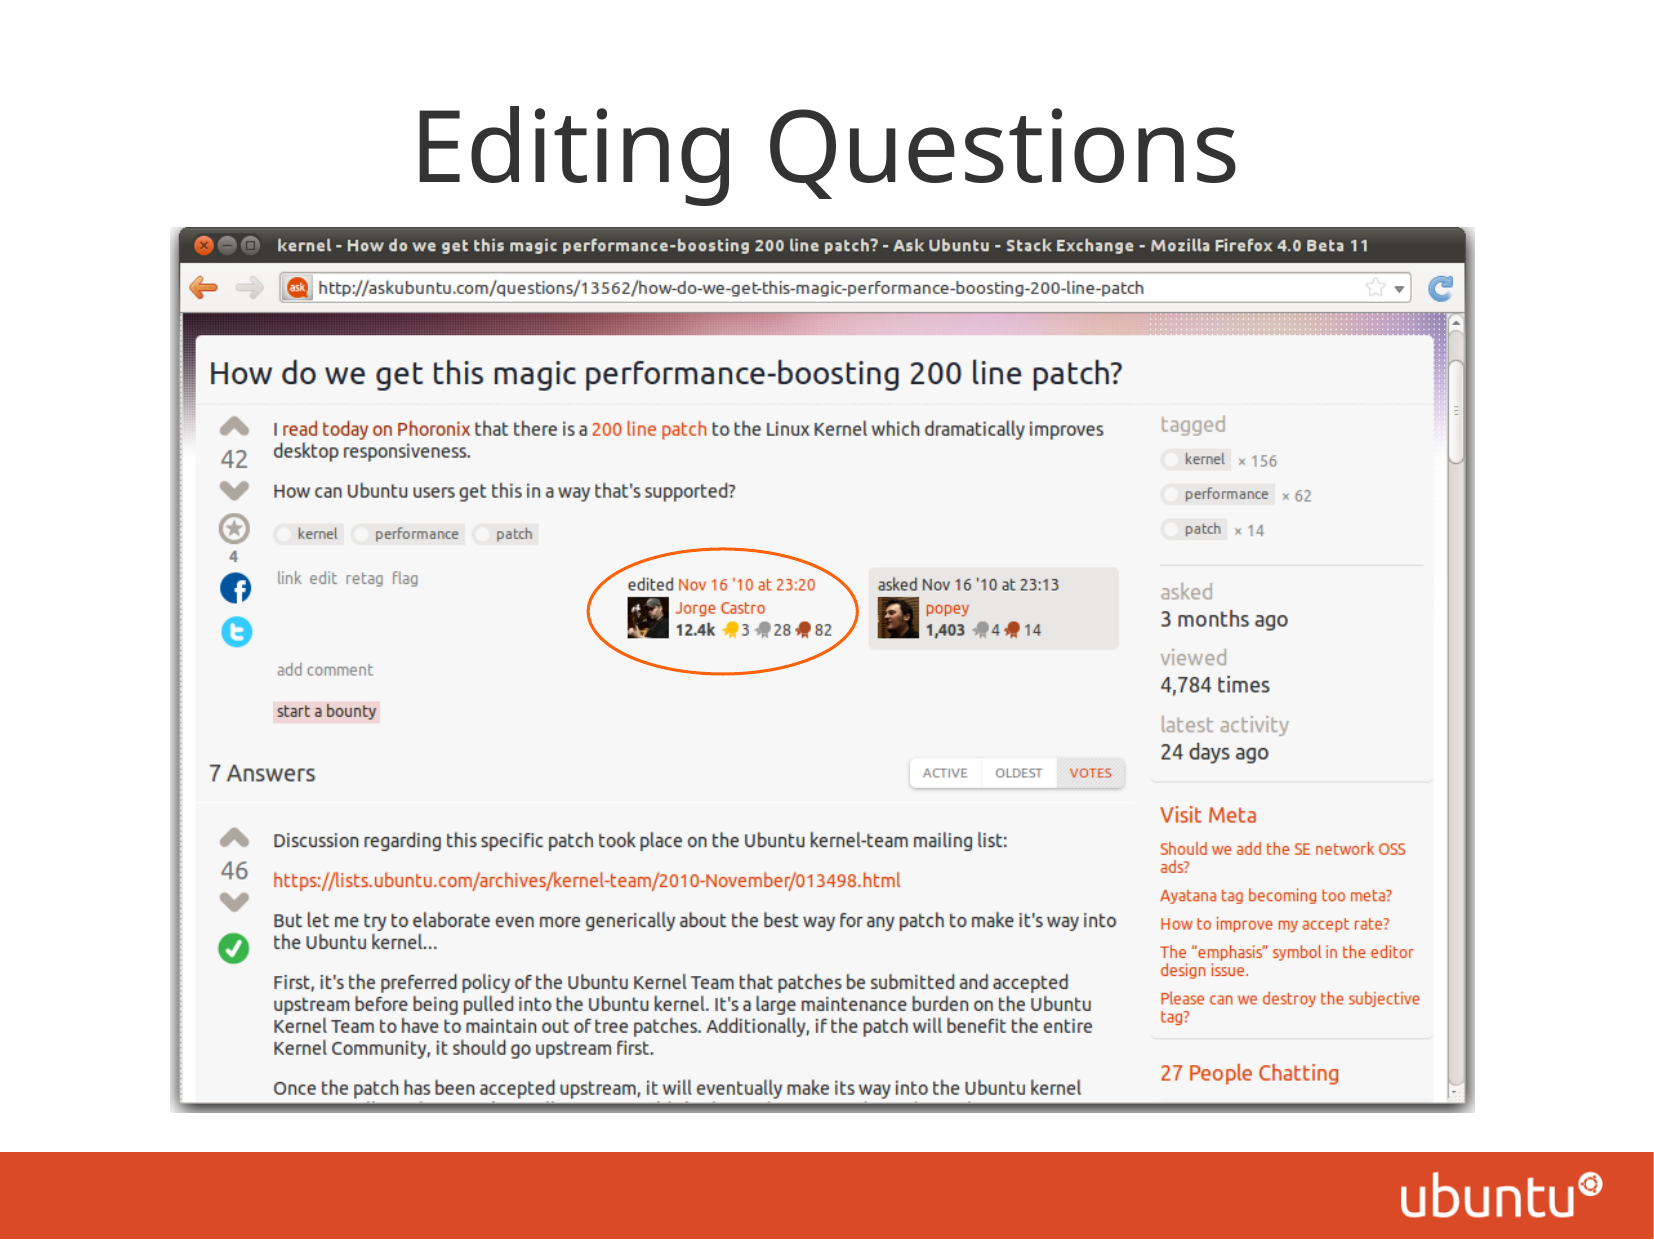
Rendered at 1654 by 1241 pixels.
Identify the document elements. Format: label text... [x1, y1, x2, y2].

picture [0, 1152, 1654, 1239]
picture [170, 227, 1475, 1113]
title Editing Questions [56, 76, 1596, 224]
